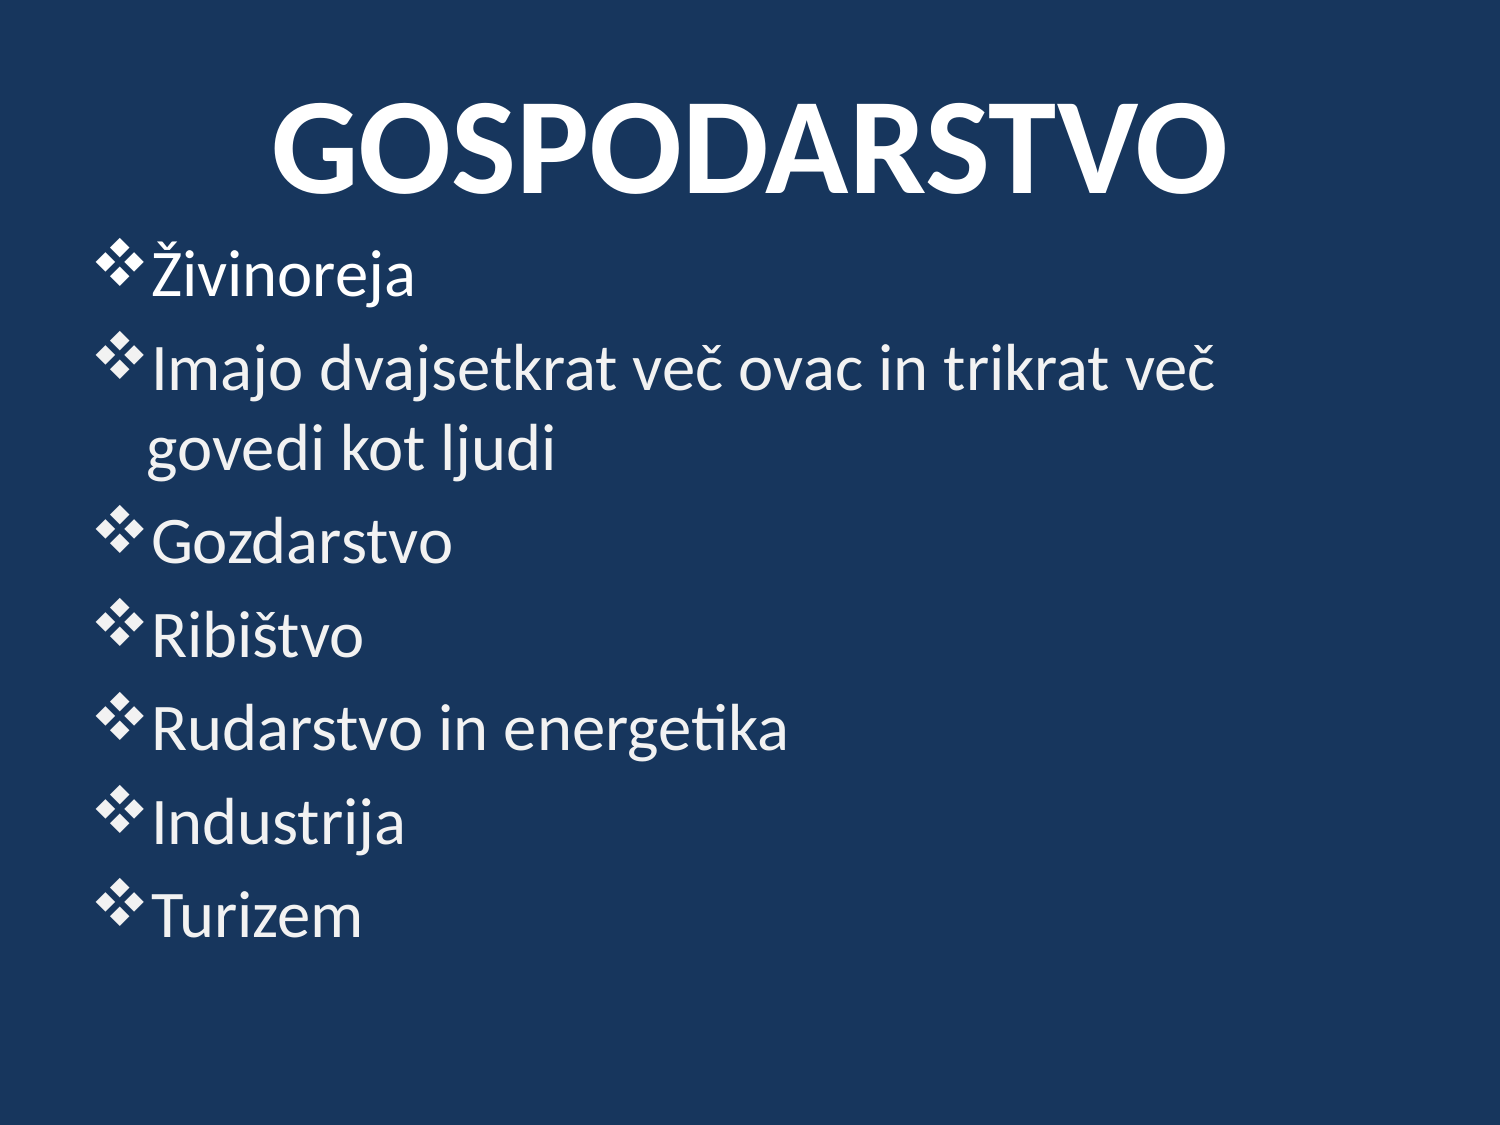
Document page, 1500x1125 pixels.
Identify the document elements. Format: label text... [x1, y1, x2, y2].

title GOSPODARSTVO [75, 45, 1425, 222]
list Živinoreja Imajo dvajsetkrat več ovac in trikrat več govedi kot ljudi Gozdarstvo Ribištvo Rudarstvo in energetika Industrija Turizem [75, 222, 1425, 1067]
